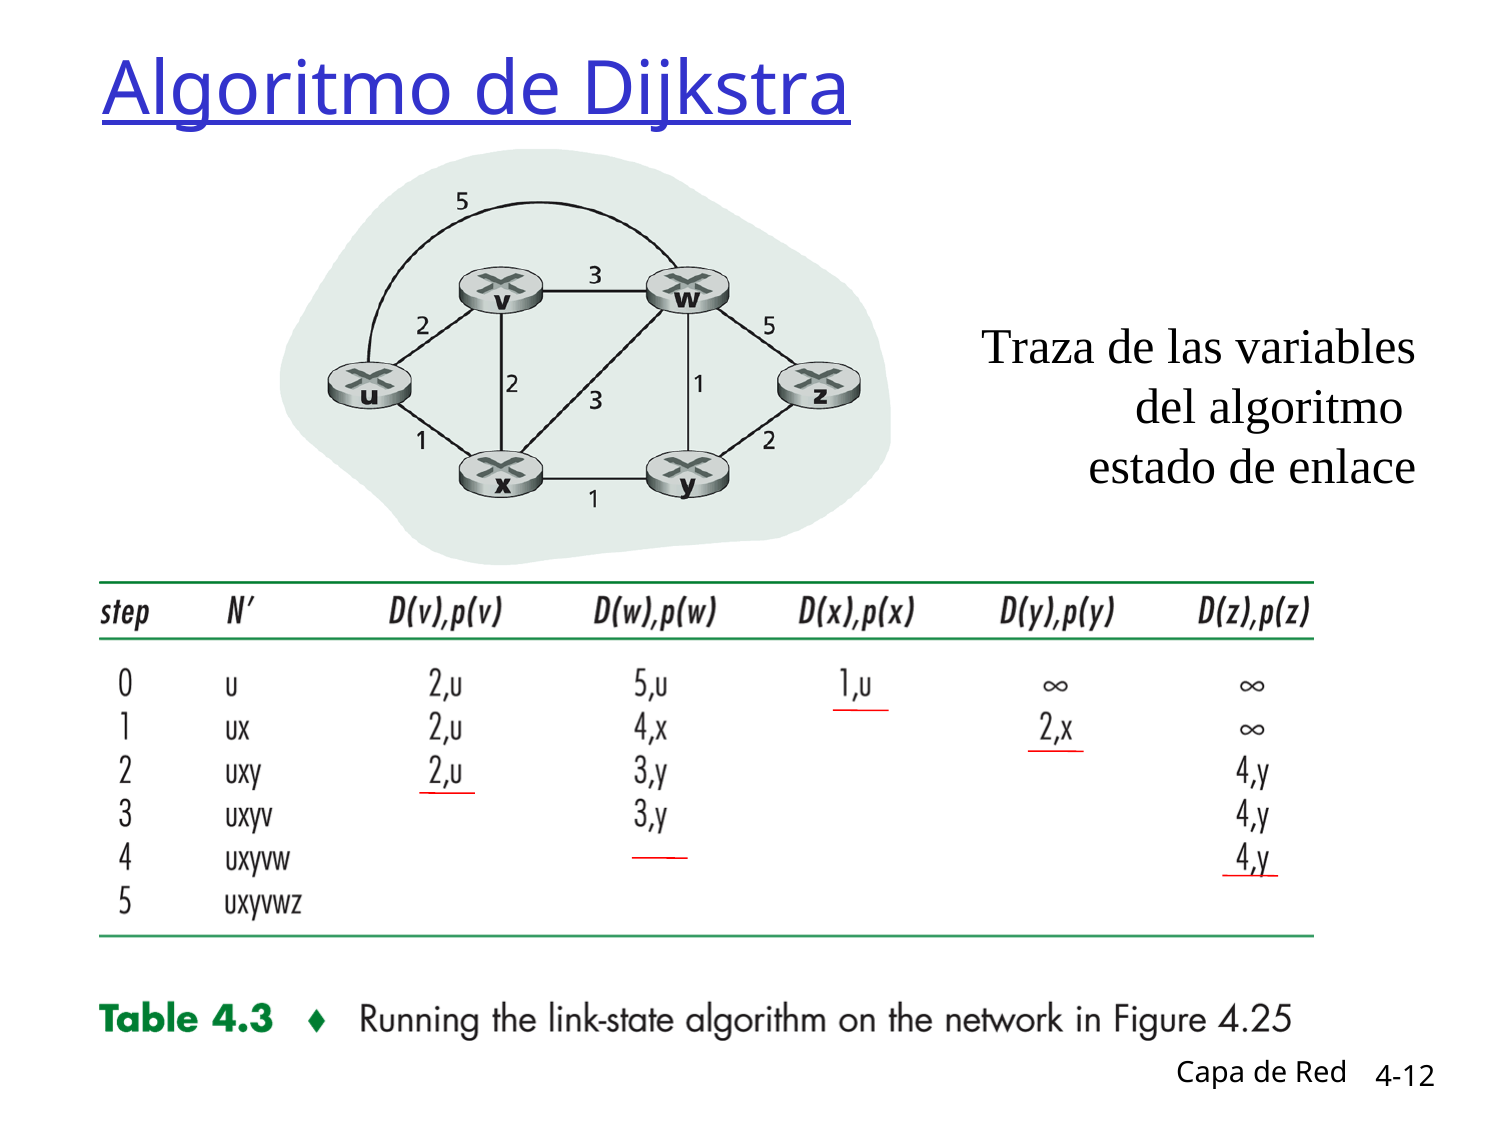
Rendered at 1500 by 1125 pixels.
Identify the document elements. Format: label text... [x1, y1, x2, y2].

title Algoritmo de Dijkstra [87, 15, 1363, 158]
text_box Traza de las variables del algoritmo estado de enlace [966, 306, 1430, 502]
picture [99, 158, 1314, 1041]
